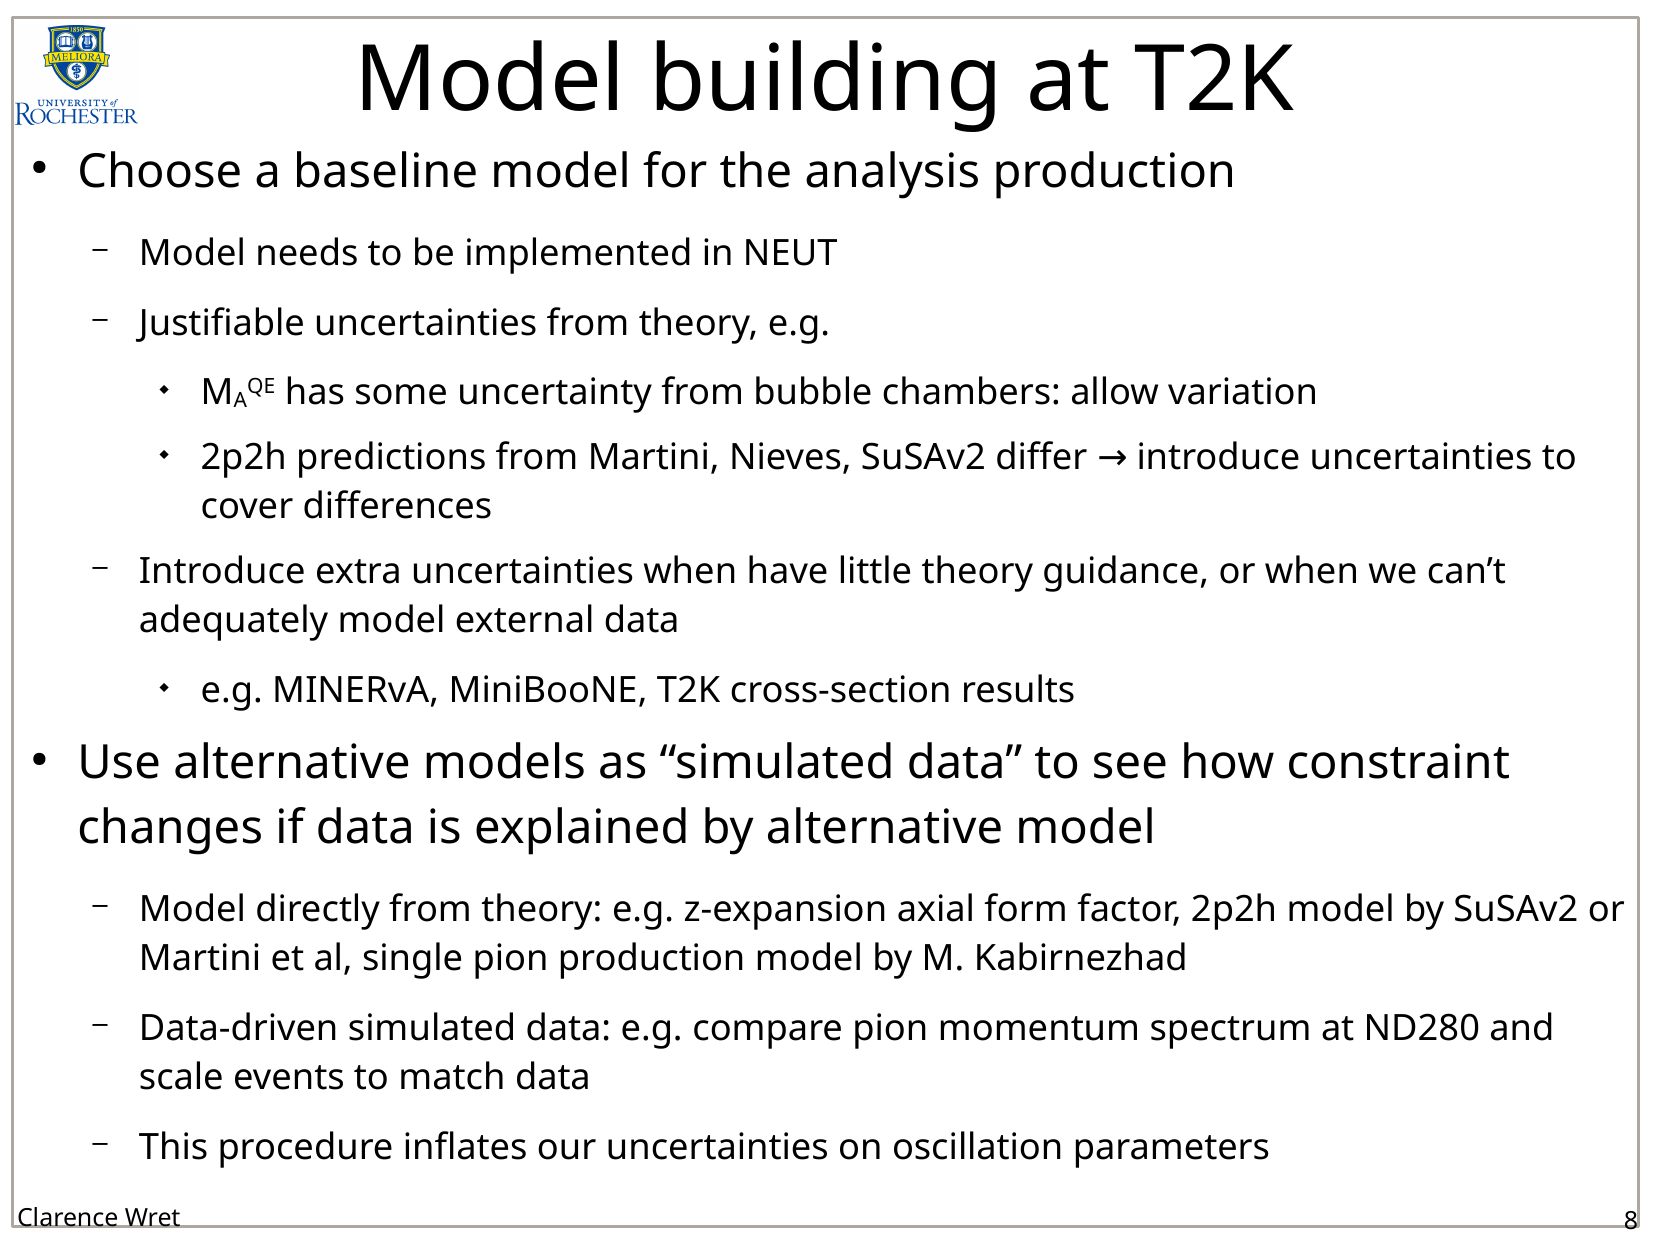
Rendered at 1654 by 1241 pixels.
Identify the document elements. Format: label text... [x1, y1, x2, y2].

list Choose a baseline model for the analysis production Model needs to be implemented in NEUT Justifiable uncertainties from theory, e.g. MAQE has some uncertainty from bubble chambers: allow variation 2p2h predictions from Martini, Nieves, SuSAv2 differ → introduce uncertainties to cover differences Introduce extra uncertainties when have little theory guidance, or when we can’t adequately model external data e.g. MINERvA, MiniBooNE, T2K cross-section results Use alternative models as “simulated data” to see how constraint changes if data is explained by alternative model Model directly from theory: e.g. z-expansion axial form factor, 2p2h model by SuSAv2 or Martini et al, single pion production model by M. Kabirnezhad Data-driven simulated data: e.g. compare pion momentum spectrum at ND280 and scale events to match data This procedure inflates our uncertainties on oscillation parameters [15, 136, 1636, 1183]
title Model building at T2K [15, 19, 1636, 131]
